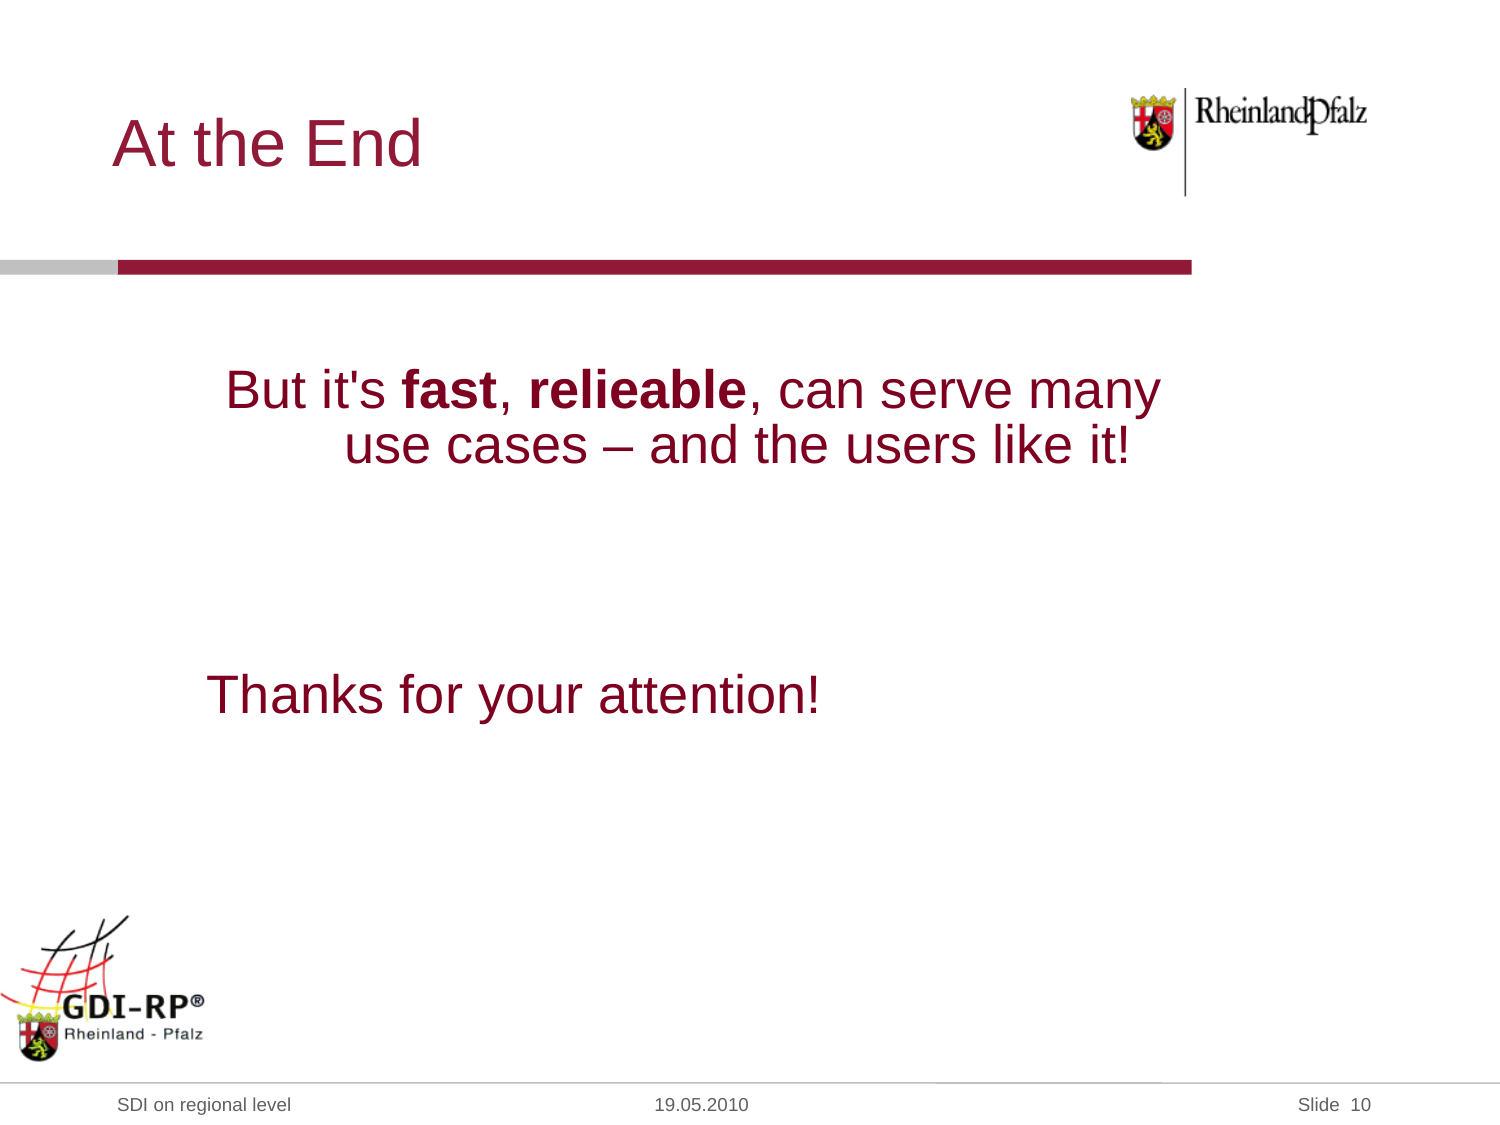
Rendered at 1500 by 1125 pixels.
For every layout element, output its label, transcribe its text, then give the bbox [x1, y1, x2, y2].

title At the End [112, 63, 1071, 224]
picture [0, 915, 206, 1063]
list But it's fast, relieable, can serve many use cases – and the users like it! Thanks for your attention! [206, 365, 1182, 1125]
picture [1131, 88, 1447, 198]
